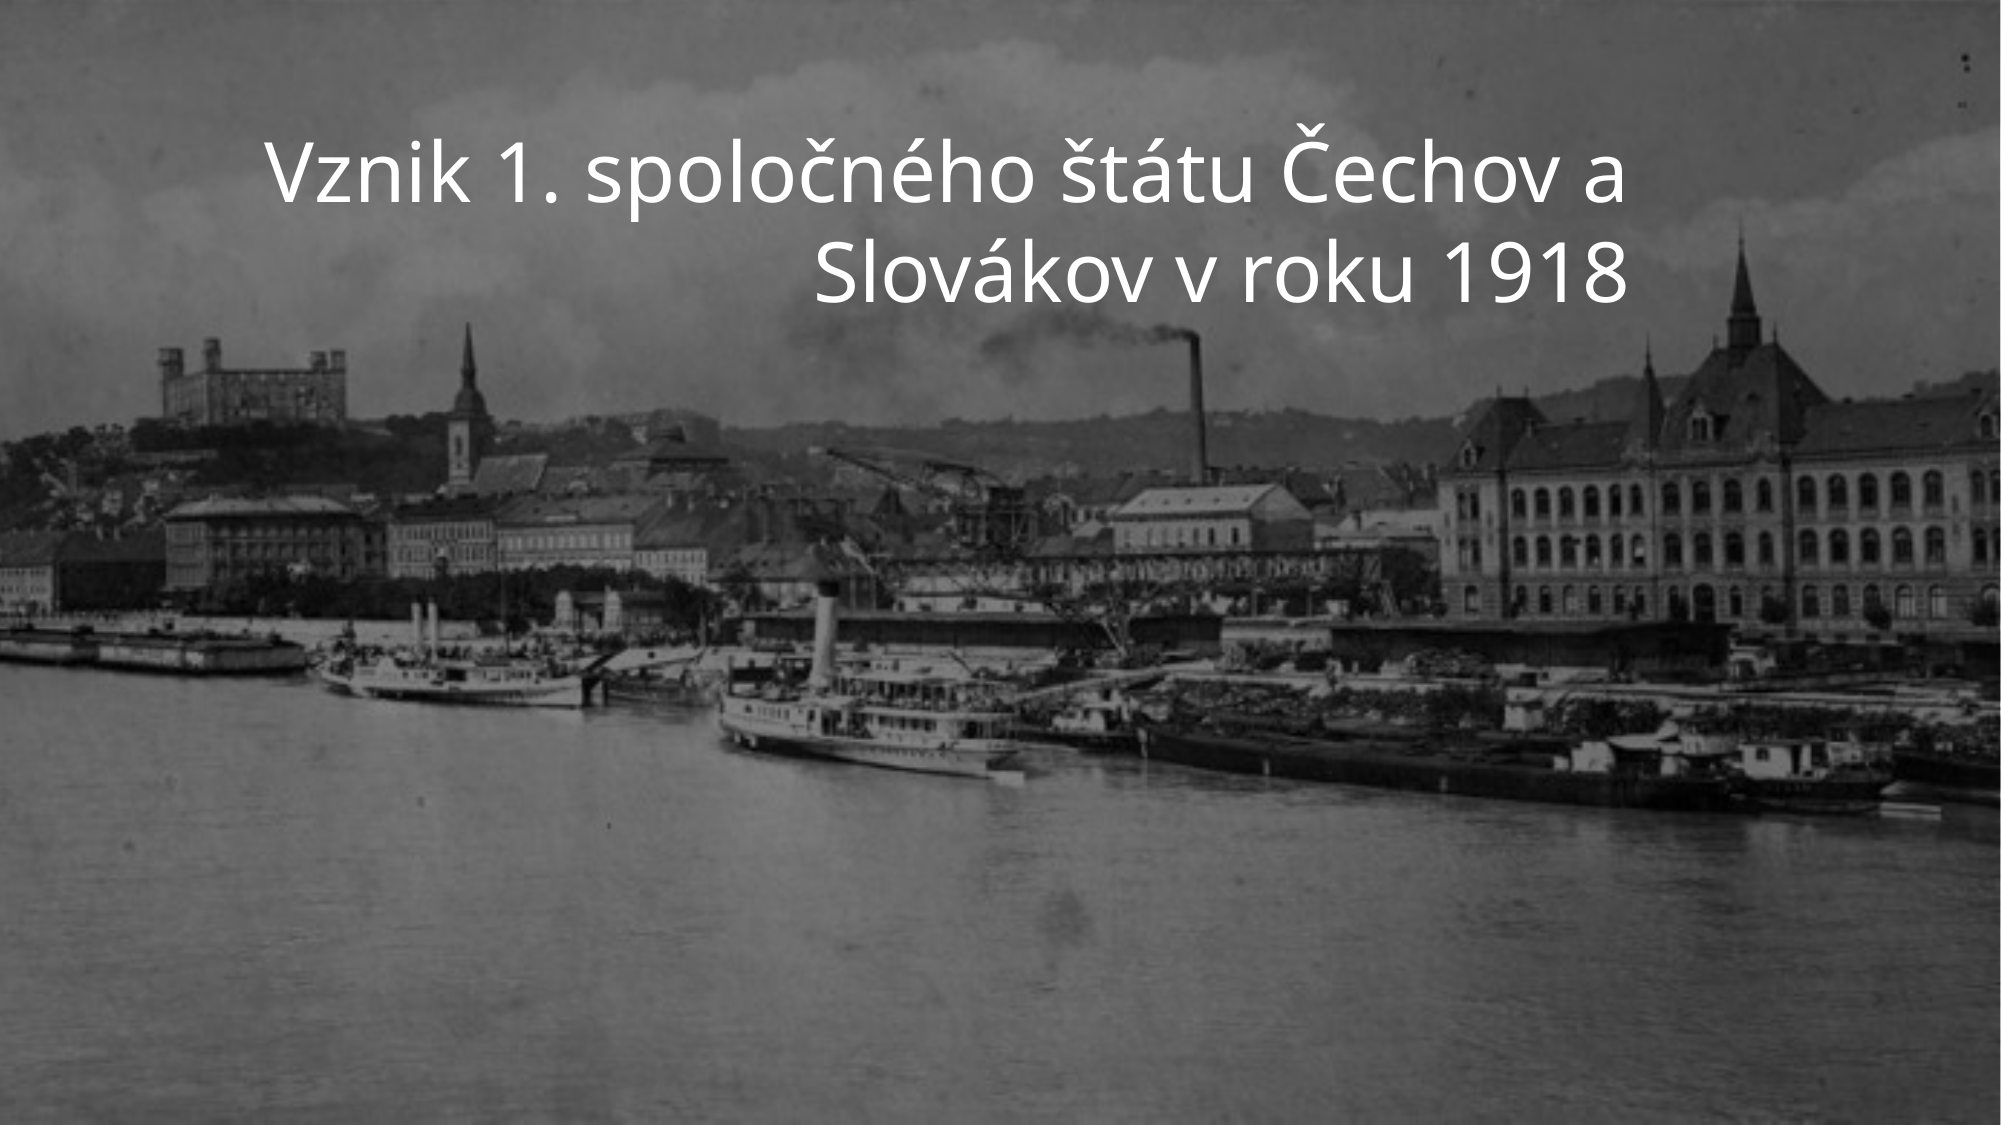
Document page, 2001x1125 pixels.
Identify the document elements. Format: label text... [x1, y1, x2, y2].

title Vznik 1. spoločného štátu Čechov a Slovákov v roku 1918 [249, 109, 1778, 327]
picture [0, 0, 2000, 1125]
